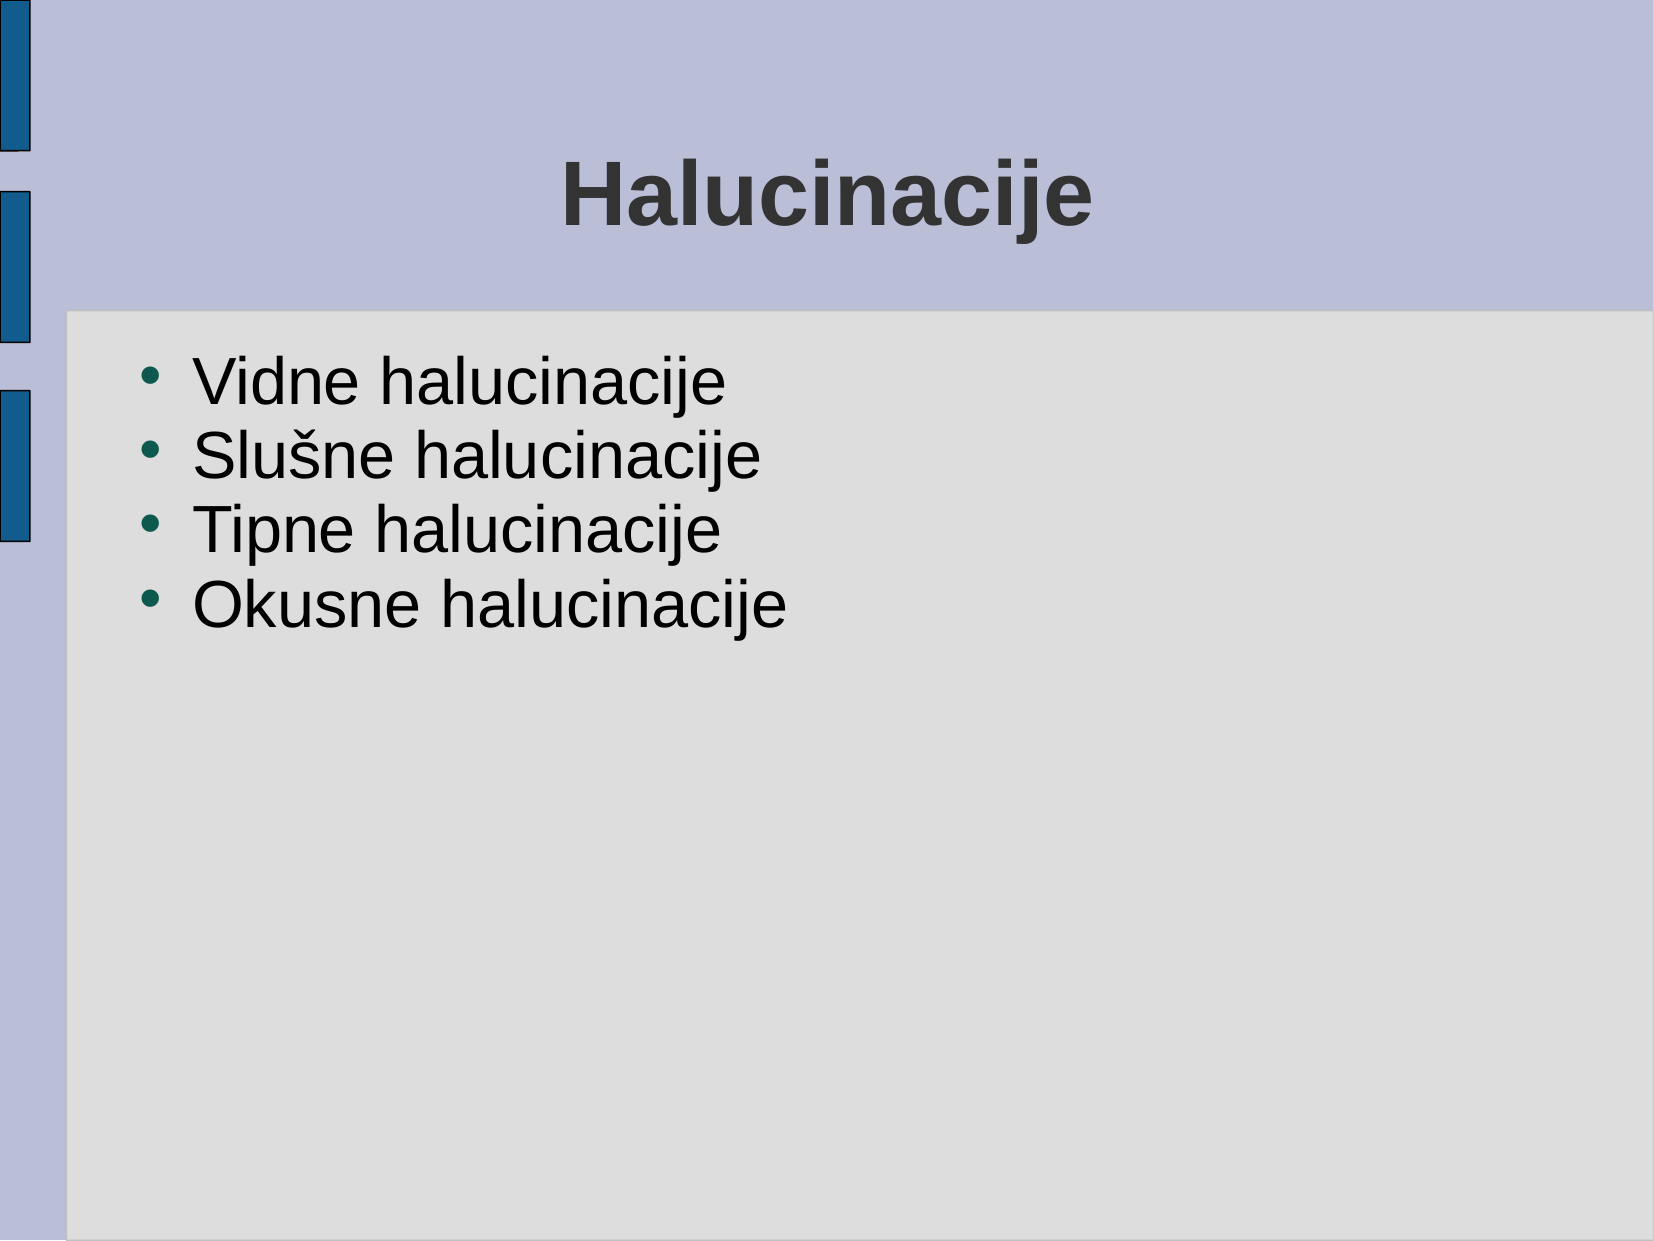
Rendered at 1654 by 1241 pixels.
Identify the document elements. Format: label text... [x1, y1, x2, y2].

list Vidne halucinacije Slušne halucinacije Tipne halucinacije Okusne halucinacije [121, 344, 1534, 1112]
title Halucinacije [121, 91, 1534, 299]
